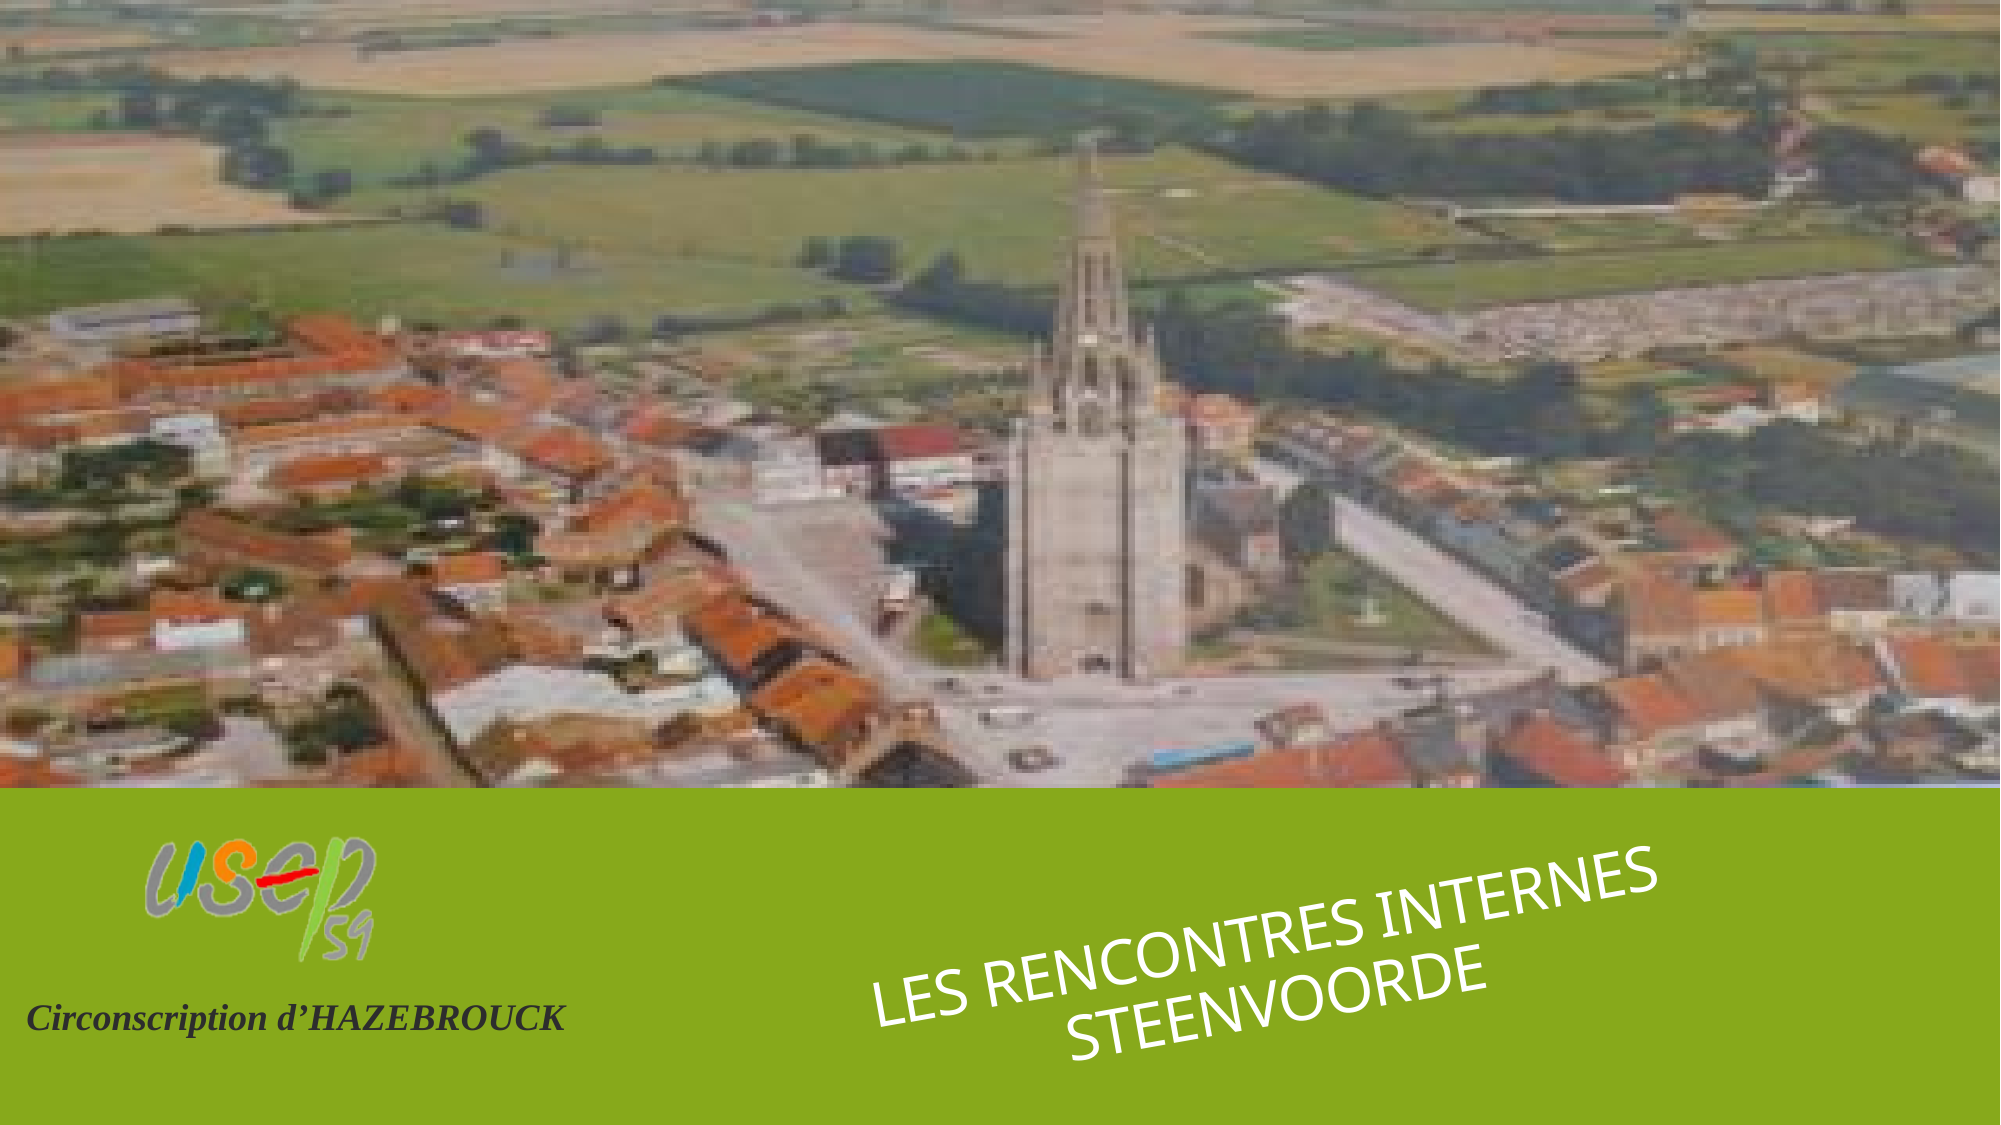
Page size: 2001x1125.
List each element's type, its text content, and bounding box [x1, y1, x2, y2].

picture [137, 824, 398, 972]
text_box Circonscription d’HAZEBROUCK [11, 985, 580, 1046]
title Les rencontres internes steenvoorde [564, 788, 1983, 1125]
picture [0, 0, 2000, 788]
